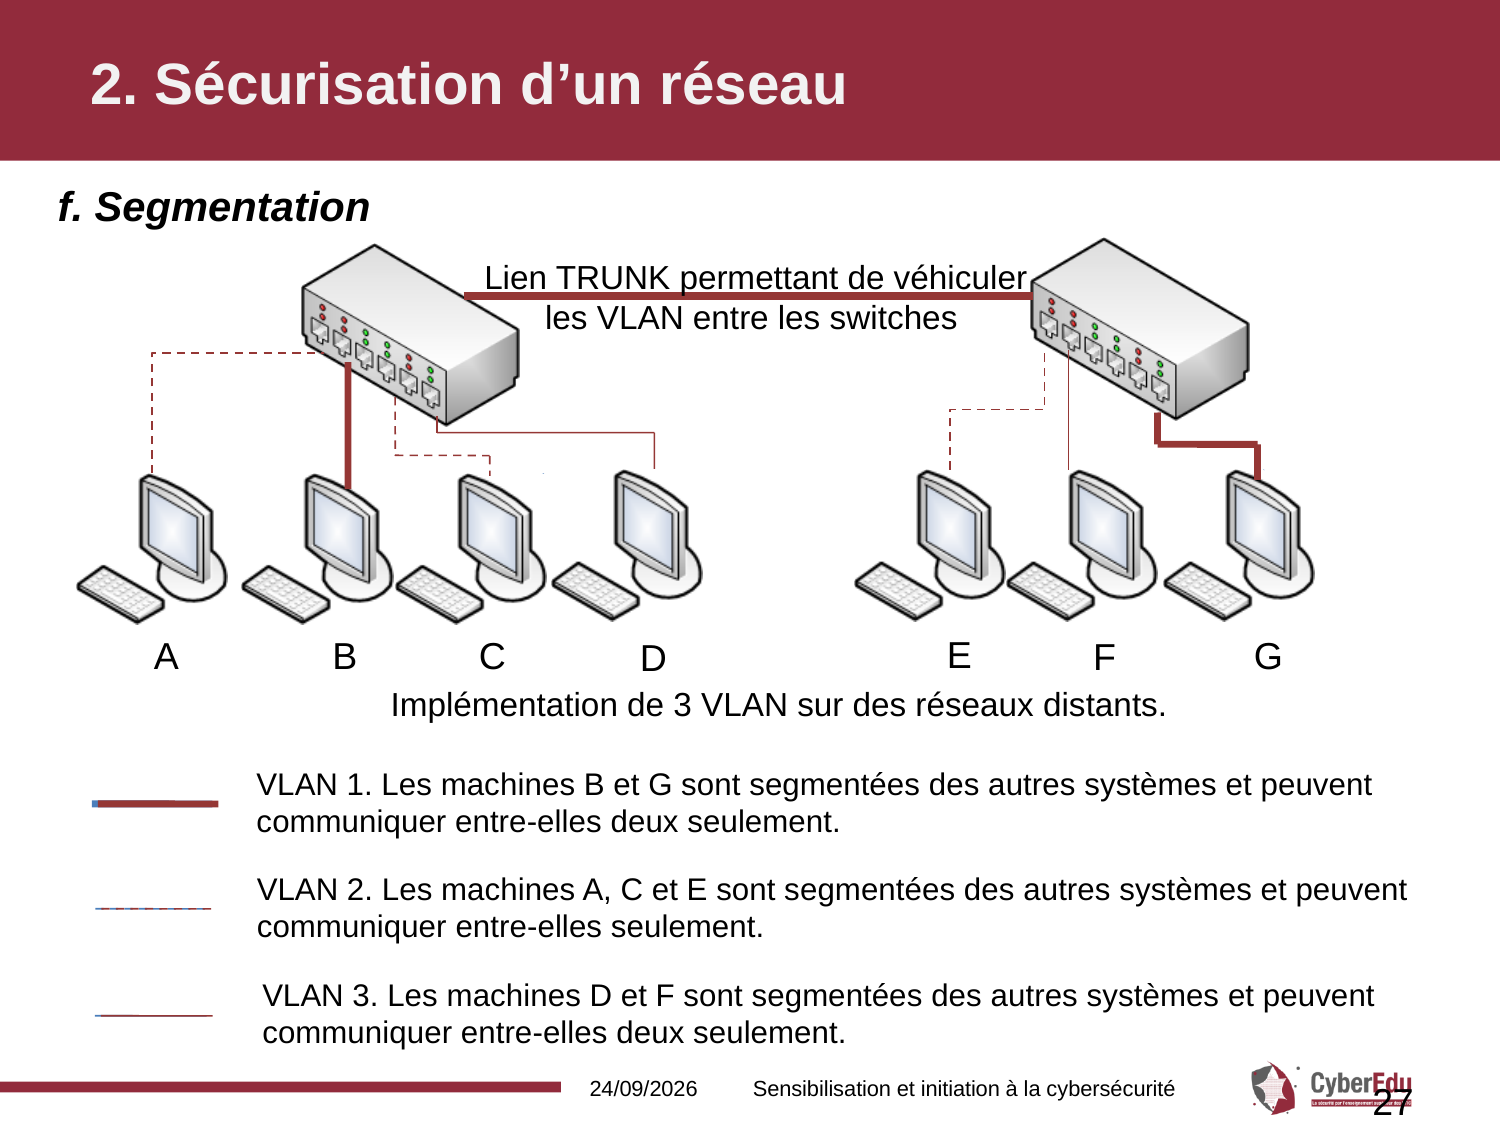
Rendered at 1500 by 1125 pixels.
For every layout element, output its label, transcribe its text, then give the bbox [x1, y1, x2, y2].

text_box Lien TRUNK permettant de véhiculer les VLAN entre les switches [469, 248, 1043, 344]
picture [1163, 469, 1315, 622]
picture [1246, 1060, 1412, 1115]
slide_number 15/11/2020 [561, 1058, 727, 1118]
picture [395, 473, 547, 625]
picture [301, 243, 520, 427]
text_box VLAN 2. Les machines A, C et E sont segmentées des autres systèmes et peuvent communiquer entre-elles seulement. [242, 861, 1436, 952]
text_box f. Segmentation [42, 172, 1473, 268]
text_box D [625, 626, 682, 686]
text_box E [932, 623, 987, 684]
picture [76, 473, 228, 625]
text_box F [1078, 625, 1131, 686]
text_box VLAN 1. Les machines B et G sont segmentées des autres systèmes et peuvent communiquer entre-elles deux seulement. [241, 756, 1436, 847]
text_box Implémentation de 3 VLAN sur des réseaux distants. [182, 675, 1377, 731]
text_box A [138, 625, 194, 685]
picture [854, 469, 1158, 622]
text_box VLAN 3. Les machines D et F sont segmentées des autres systèmes et peuvent communiquer entre-elles deux seulement. [247, 967, 1441, 1058]
title 2. Sécurisation d’un réseau [75, 1, 1425, 161]
text_box B [317, 625, 373, 685]
picture [241, 473, 394, 625]
picture [1030, 237, 1250, 421]
text_box G [1239, 624, 1299, 685]
text_box C [464, 625, 521, 685]
picture [551, 469, 703, 622]
footer Sensibilisation et initiation à la cybersécurité [738, 1058, 1236, 1118]
